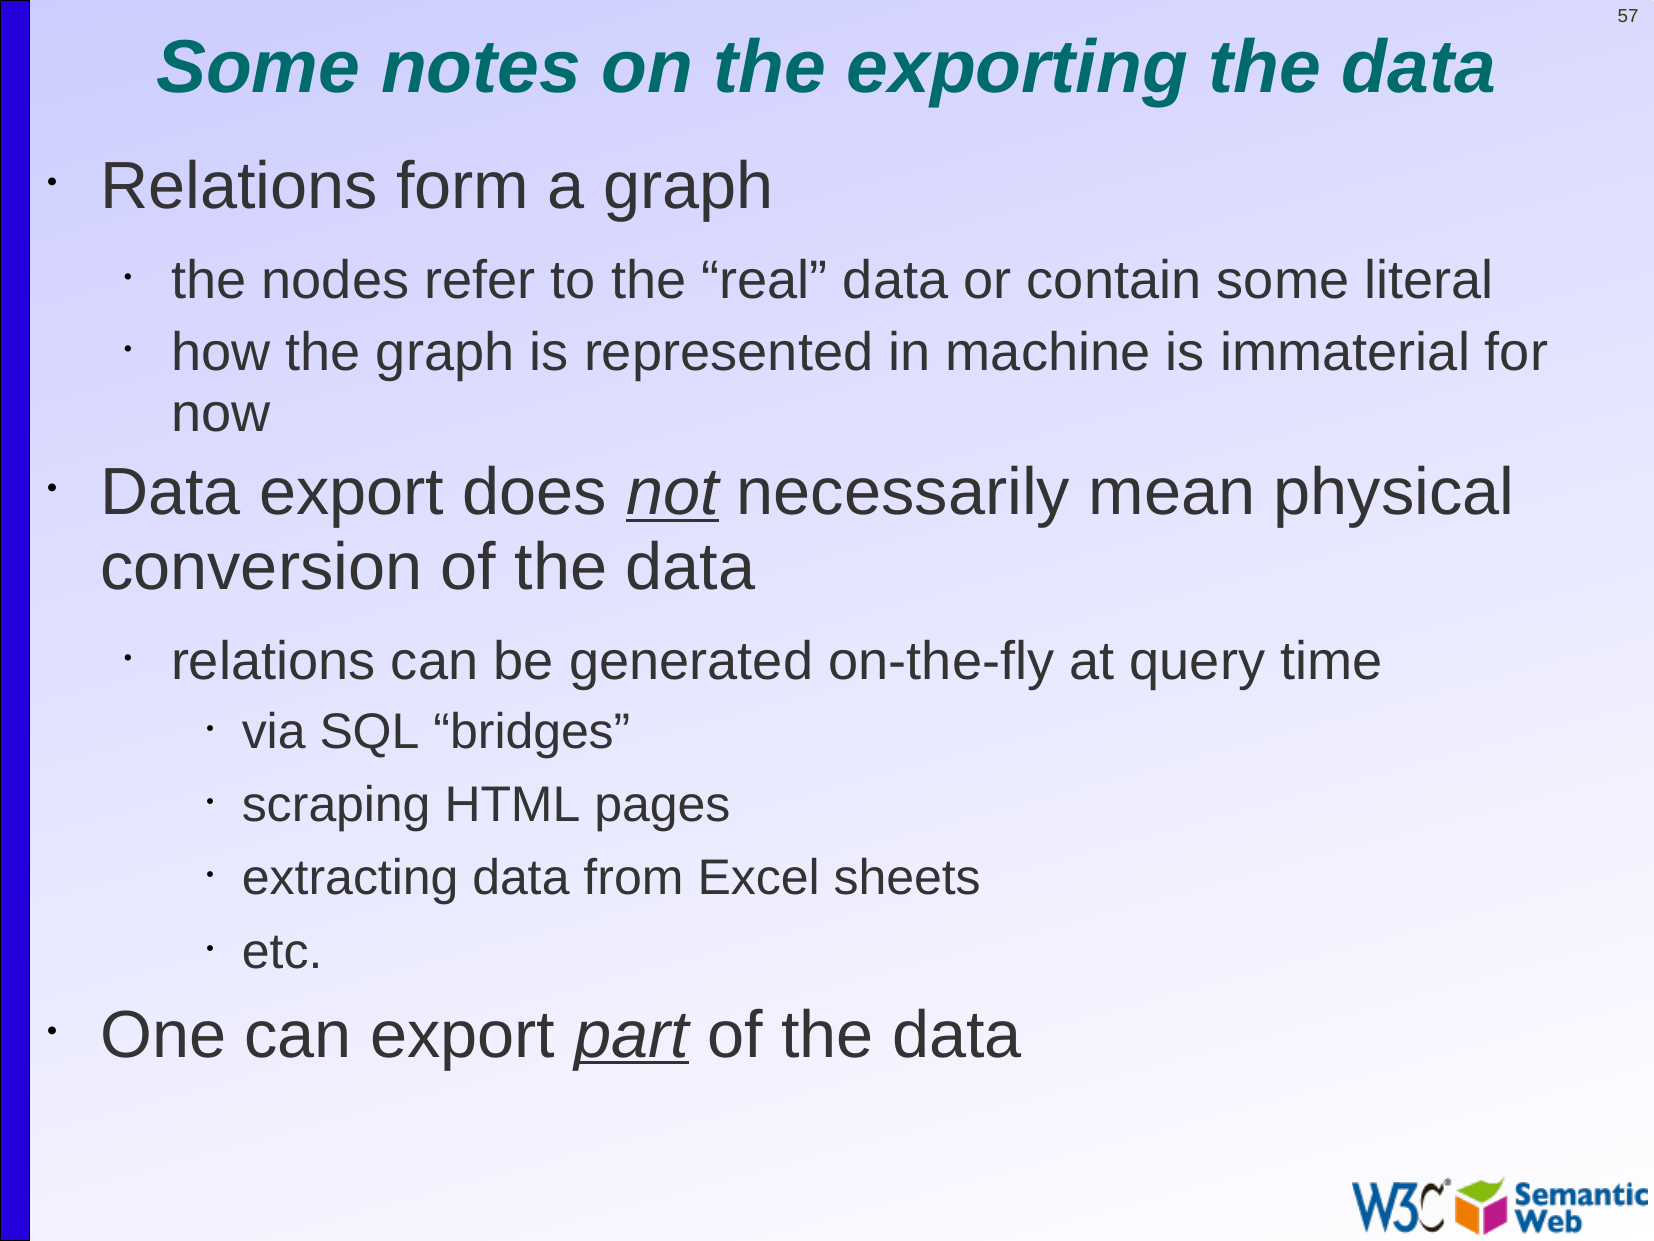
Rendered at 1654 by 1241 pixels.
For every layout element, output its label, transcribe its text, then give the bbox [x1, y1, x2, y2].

picture [1352, 1175, 1648, 1235]
list Relations form a graph the nodes refer to the “real” data or contain some literal how the graph is represented in machine is immaterial for now Data export does not necessarily mean physical conversion of the data relations can be generated on-the-fly at query time via SQL “bridges” scraping HTML pages extracting data from Excel sheets etc. One can export part of the data [29, 147, 1624, 1119]
title Some notes on the exporting the data [0, 5, 1654, 125]
